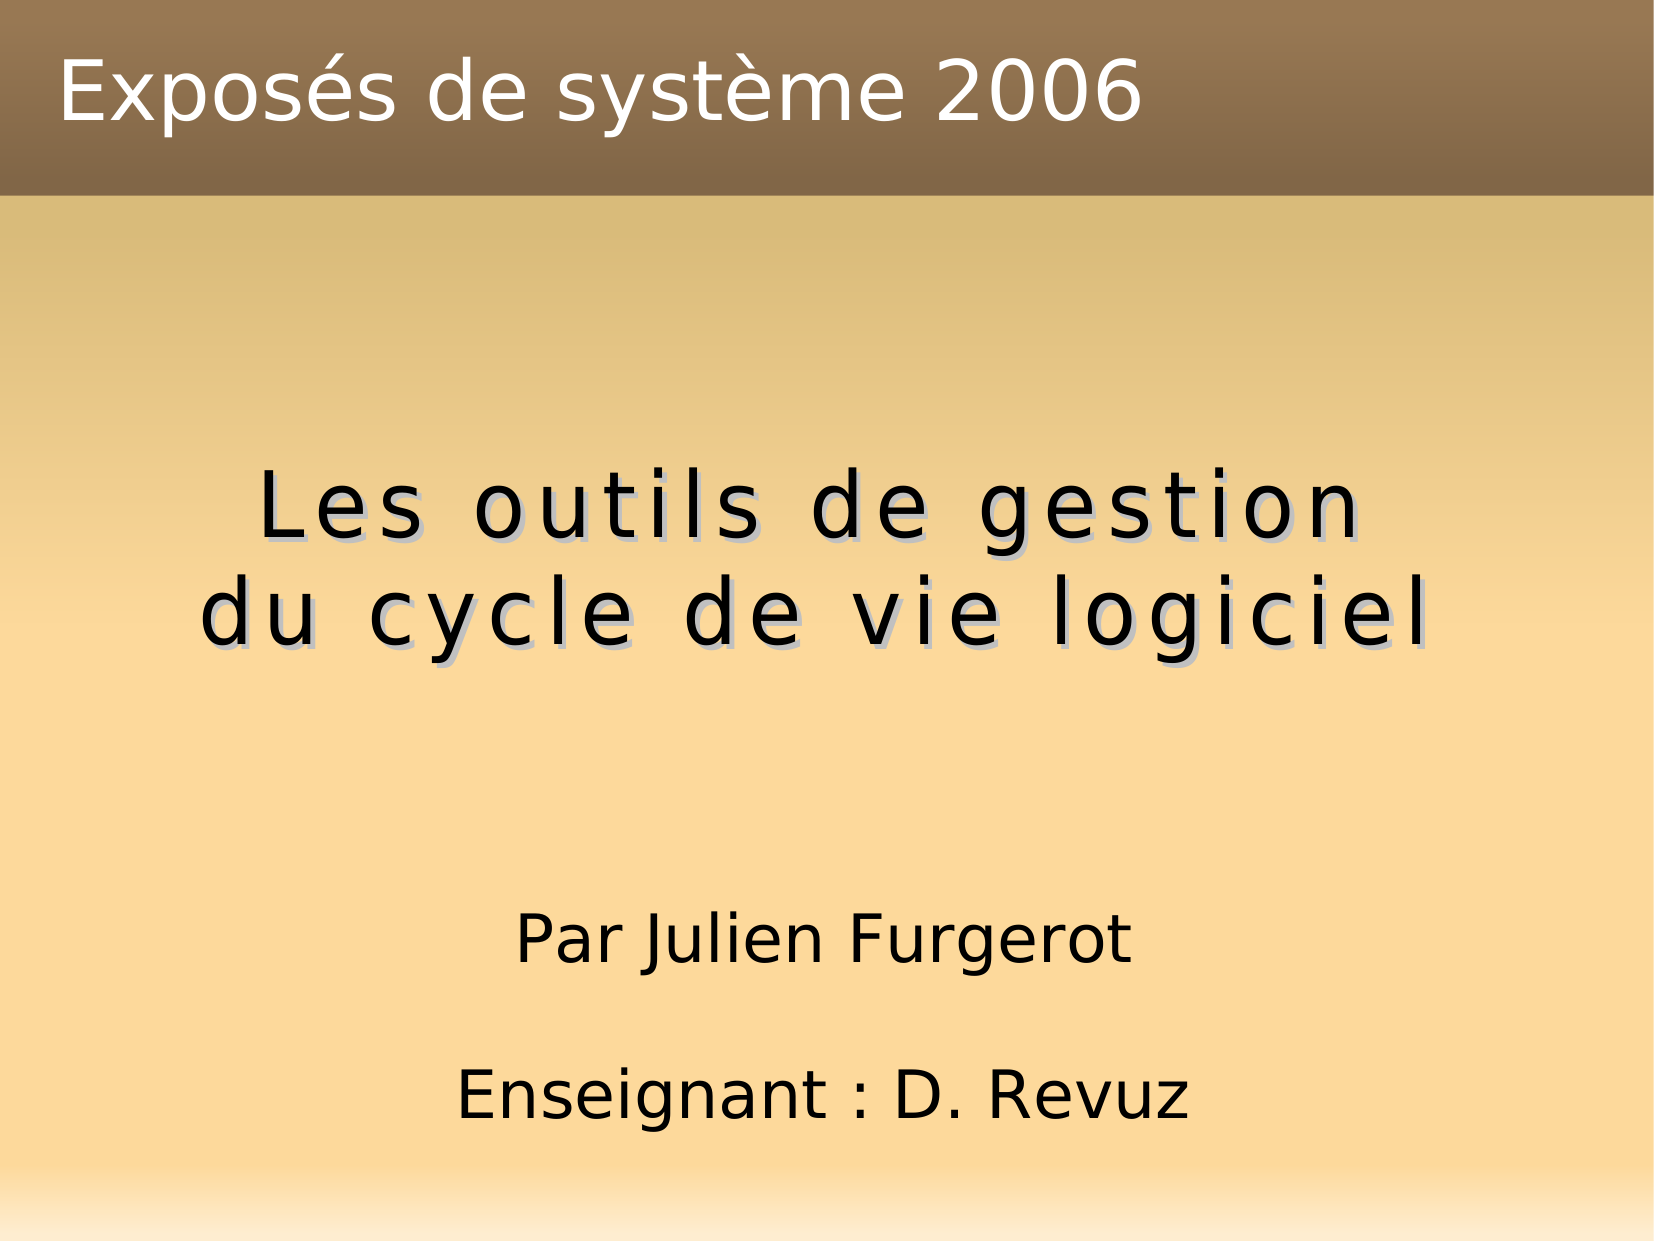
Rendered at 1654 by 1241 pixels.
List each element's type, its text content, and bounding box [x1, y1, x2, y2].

text_box Par Julien Furgerot Enseignant : D. Revuz [79, 862, 1568, 1172]
text_box Exposés de système 2006 [41, 36, 1304, 163]
picture [0, 0, 1654, 1241]
title Les outils de gestion du cycle de vie logiciel [47, 452, 1583, 667]
